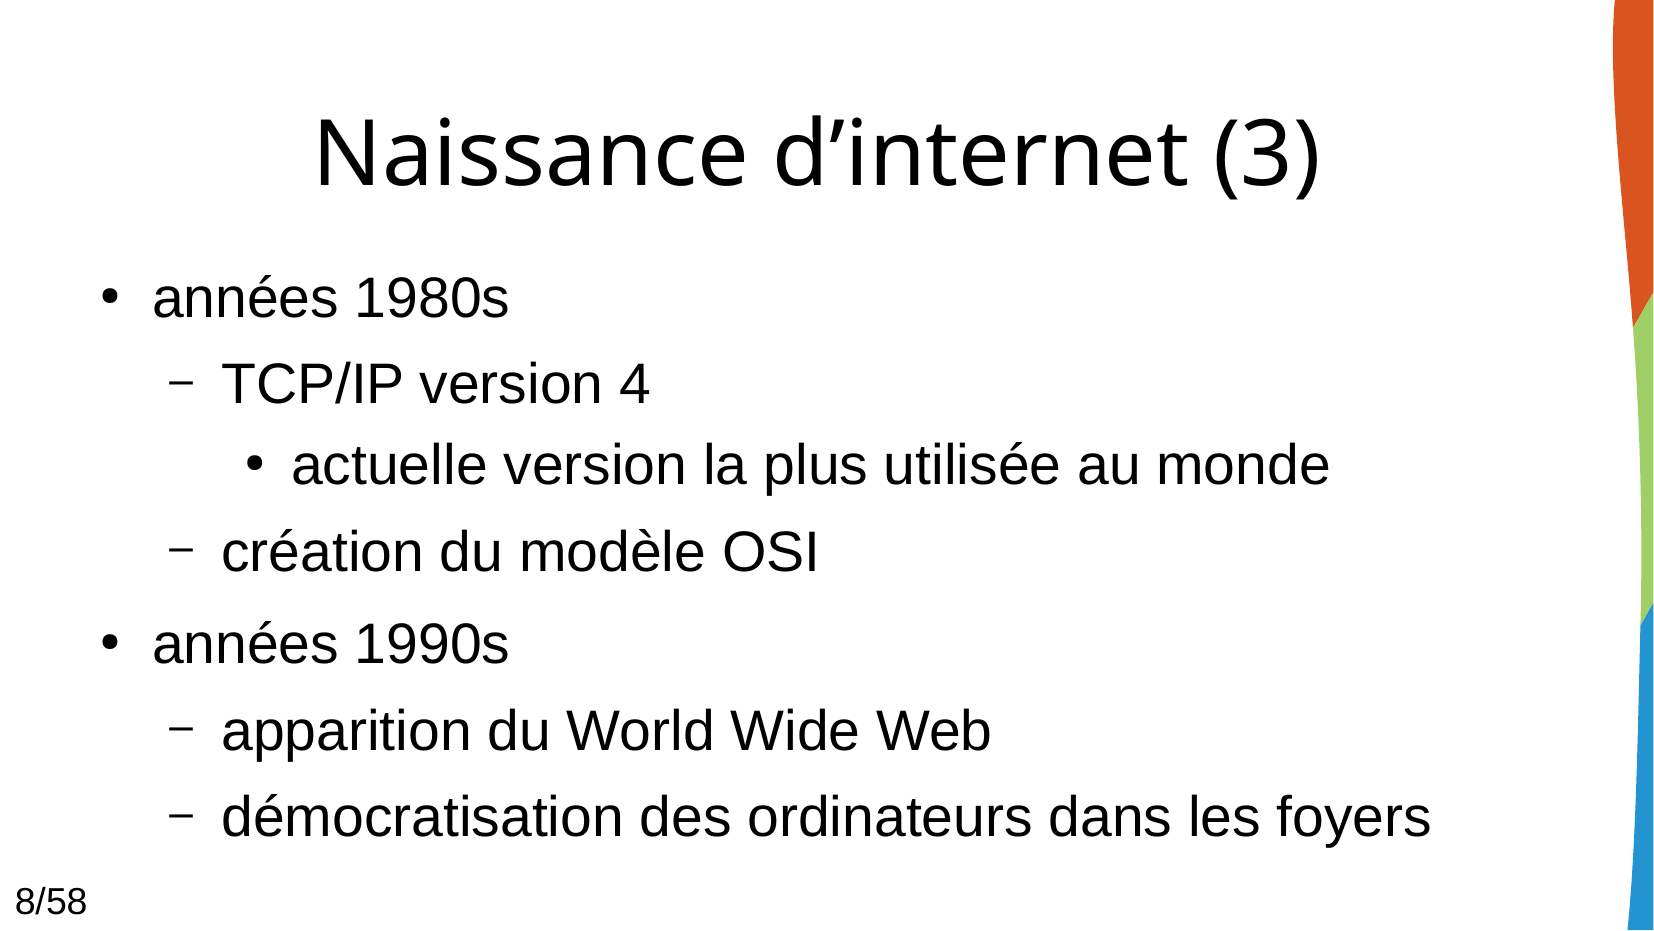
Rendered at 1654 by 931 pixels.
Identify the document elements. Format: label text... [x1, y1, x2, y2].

title Naissance d’internet (3) [104, 72, 1530, 229]
list années 1980s TCP/IP version 4 actuelle version la plus utilisée au monde création du modèle OSI années 1990s apparition du World Wide Web démocratisation des ordinateurs dans les foyers [82, 265, 1571, 857]
